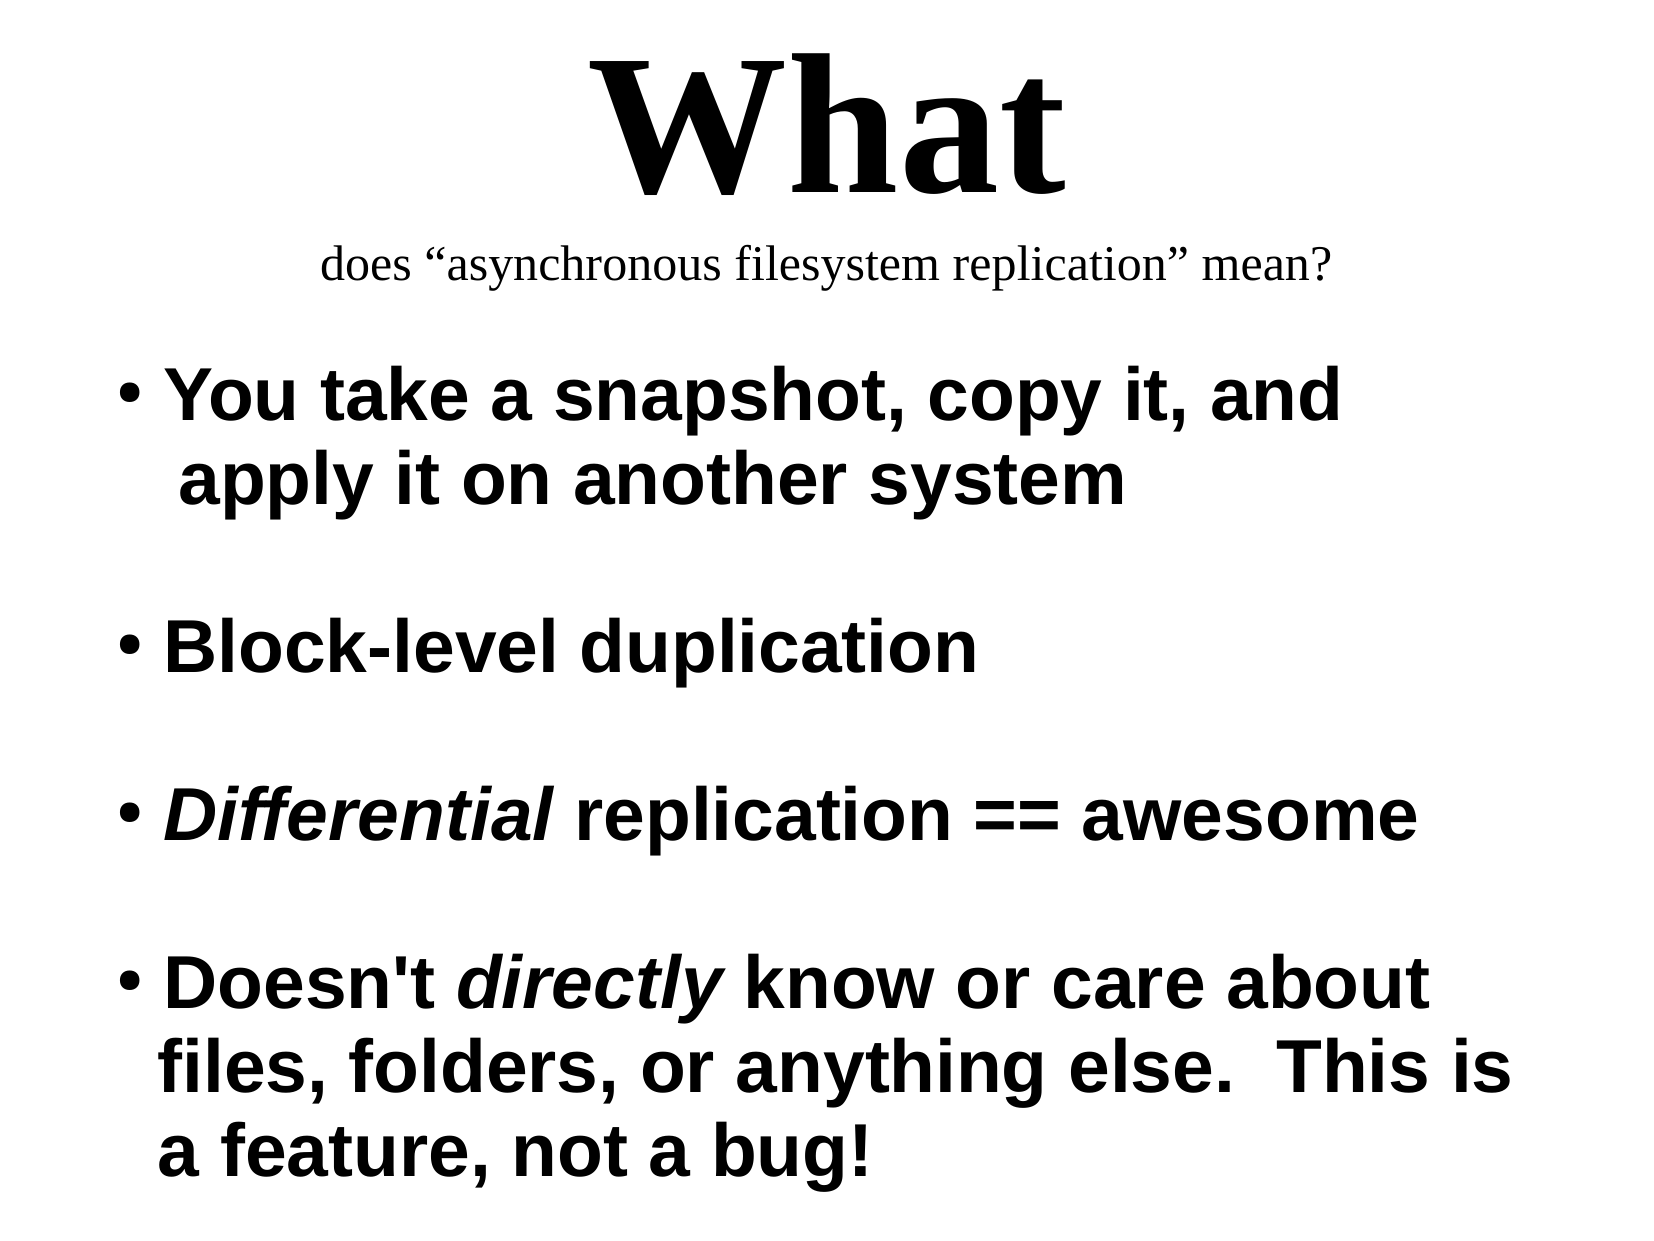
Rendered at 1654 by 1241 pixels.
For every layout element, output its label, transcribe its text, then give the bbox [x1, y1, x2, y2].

table_header You take a snapshot, copy it, and apply it on another system Block-level duplication Differential replication == awesome Doesn't directly know or care about files, folders, or anything else. This is a feature, not a bug! [101, 345, 1601, 1241]
title What does “asynchronous filesystem replication” mean? [82, 14, 1571, 292]
